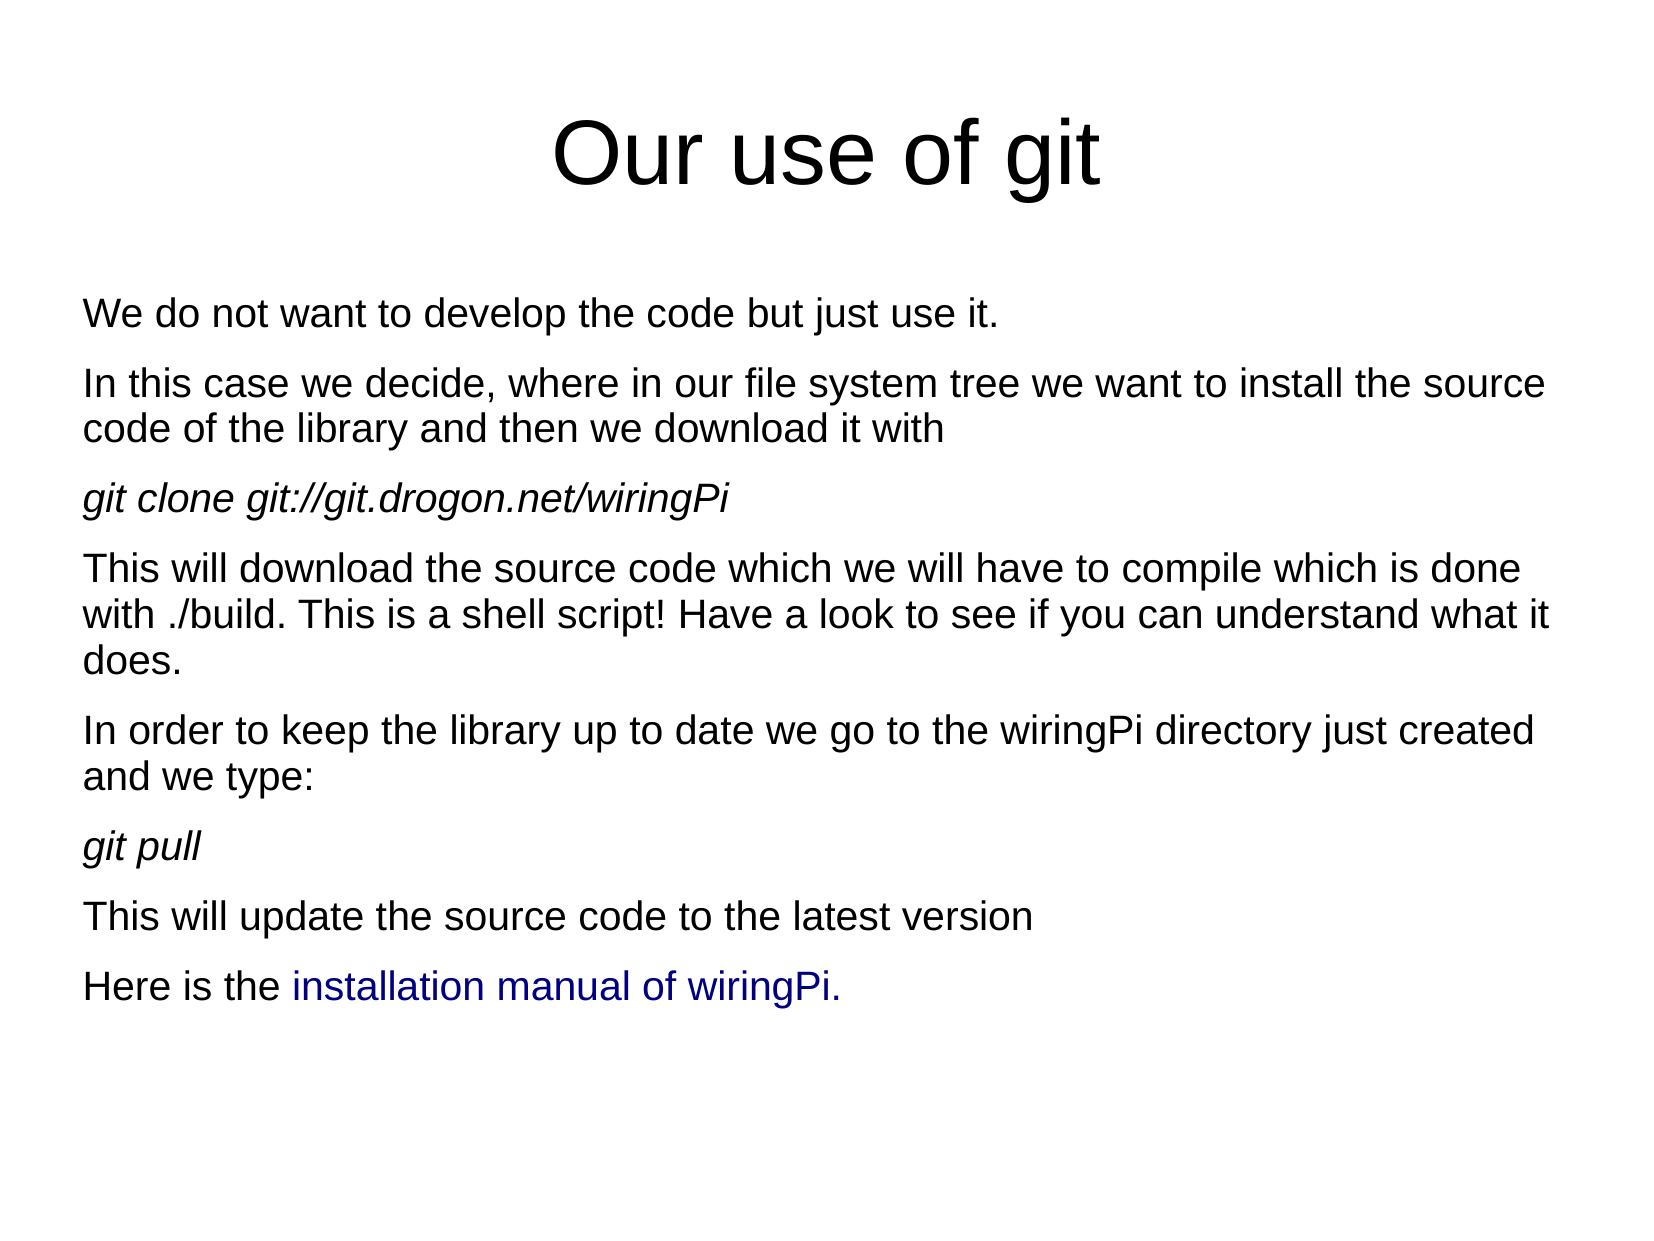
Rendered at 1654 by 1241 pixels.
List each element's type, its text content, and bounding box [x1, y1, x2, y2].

list We do not want to develop the code but just use it. In this case we decide, where in our file system tree we want to install the source code of the library and then we download it with git clone git://git.drogon.net/wiringPi This will download the source code which we will have to compile which is done with ./build. This is a shell script! Have a look to see if you can understand what it does. In order to keep the library up to date we go to the wiringPi directory just created and we type: git pull This will update the source code to the latest version Here is the installation manual of wiringPi. [82, 290, 1571, 1010]
title Our use of git [82, 49, 1571, 257]
